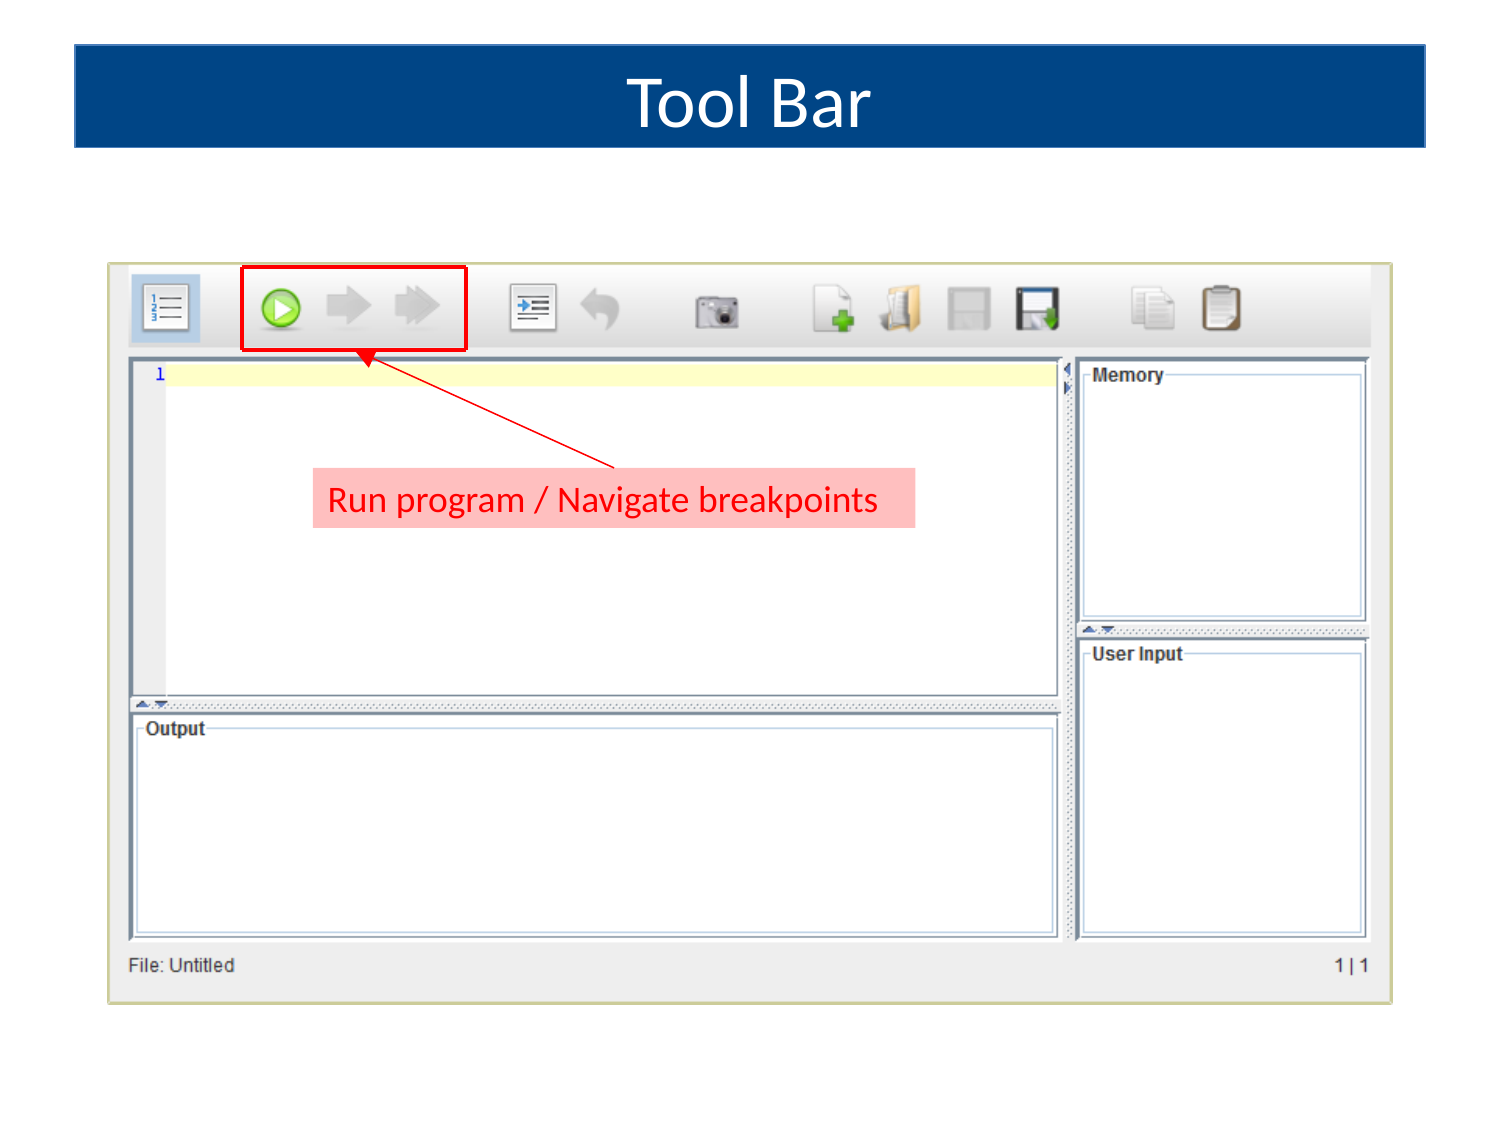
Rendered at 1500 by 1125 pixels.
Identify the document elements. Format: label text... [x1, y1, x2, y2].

picture [107, 262, 1393, 1005]
title Tool Bar [75, 45, 1425, 148]
text_box Run program / Navigate breakpoints [312, 467, 916, 528]
